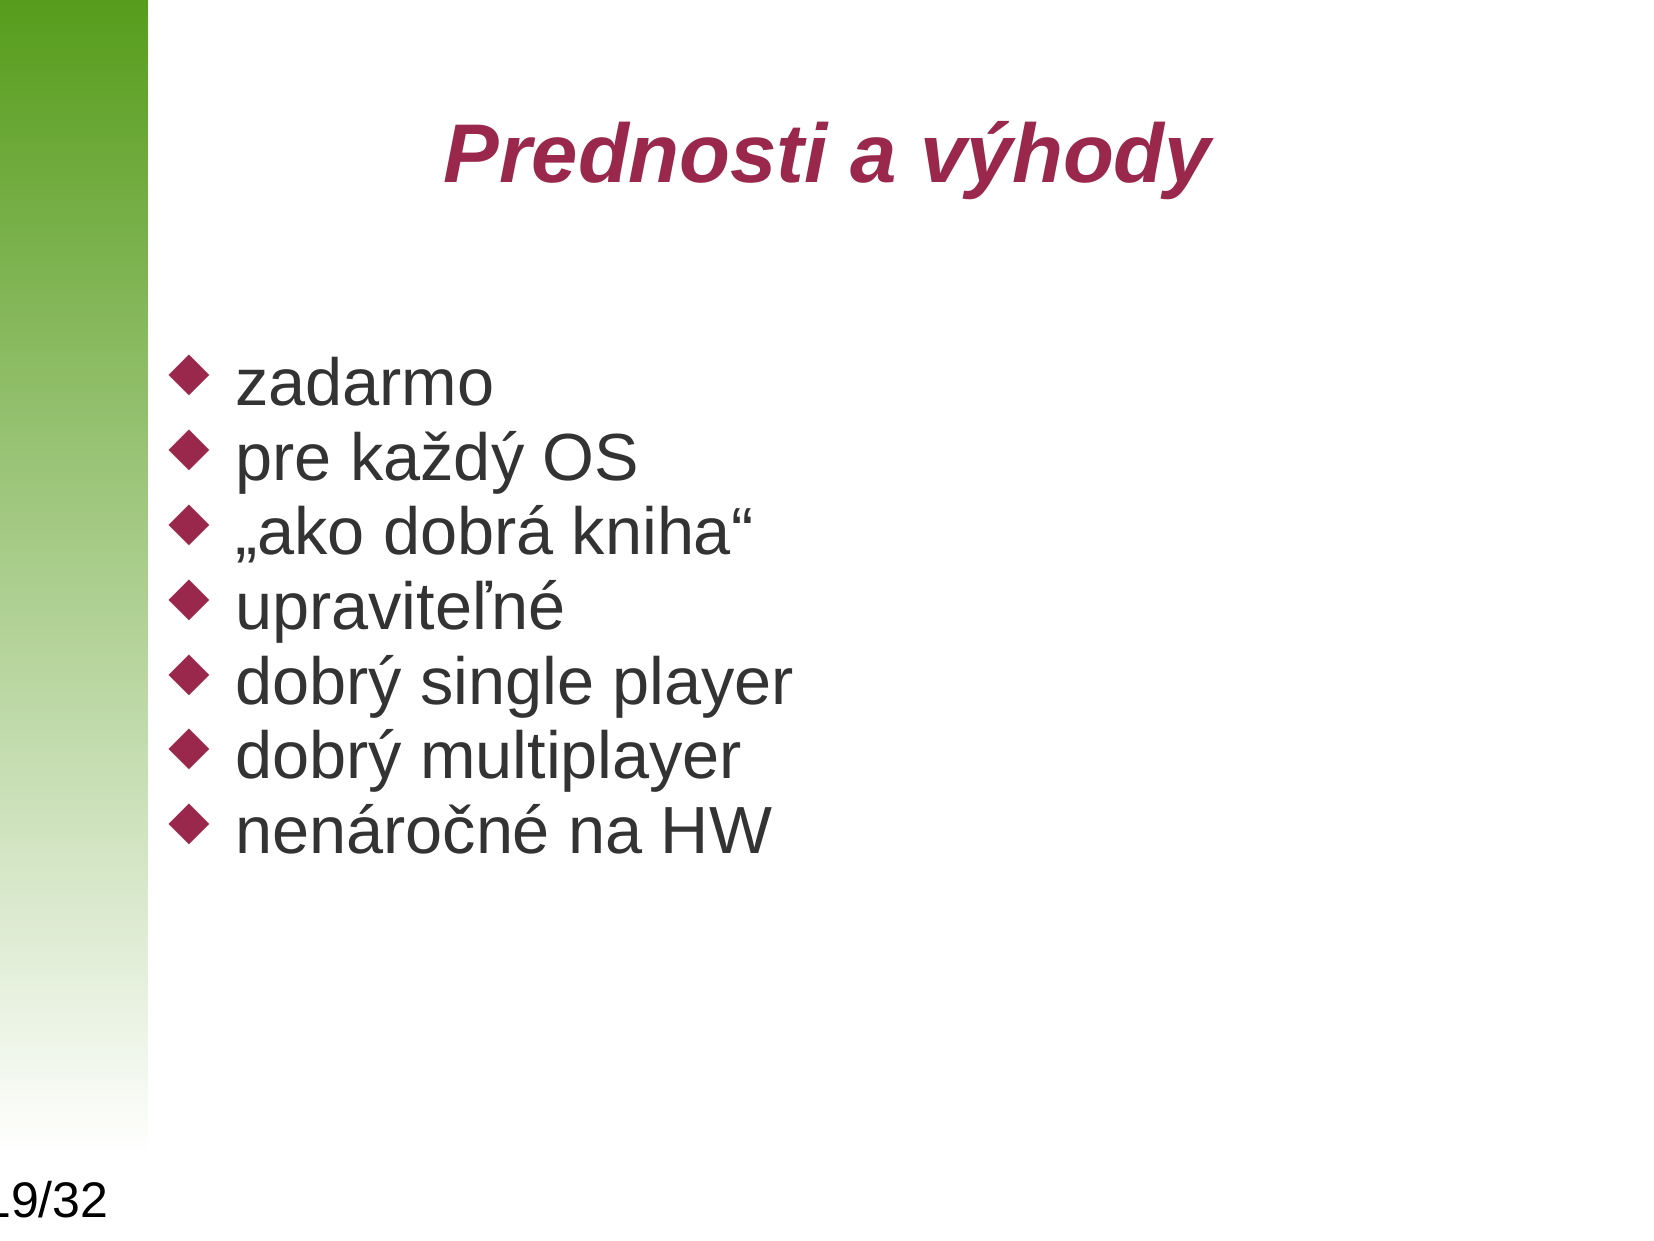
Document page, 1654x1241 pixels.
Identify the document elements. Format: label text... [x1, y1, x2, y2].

title Prednosti a výhody [121, 49, 1534, 257]
list zadarmo pre každý OS „ako dobrá kniha“ upraviteľné dobrý single player dobrý multiplayer nenáročné na HW [152, 344, 1534, 1127]
